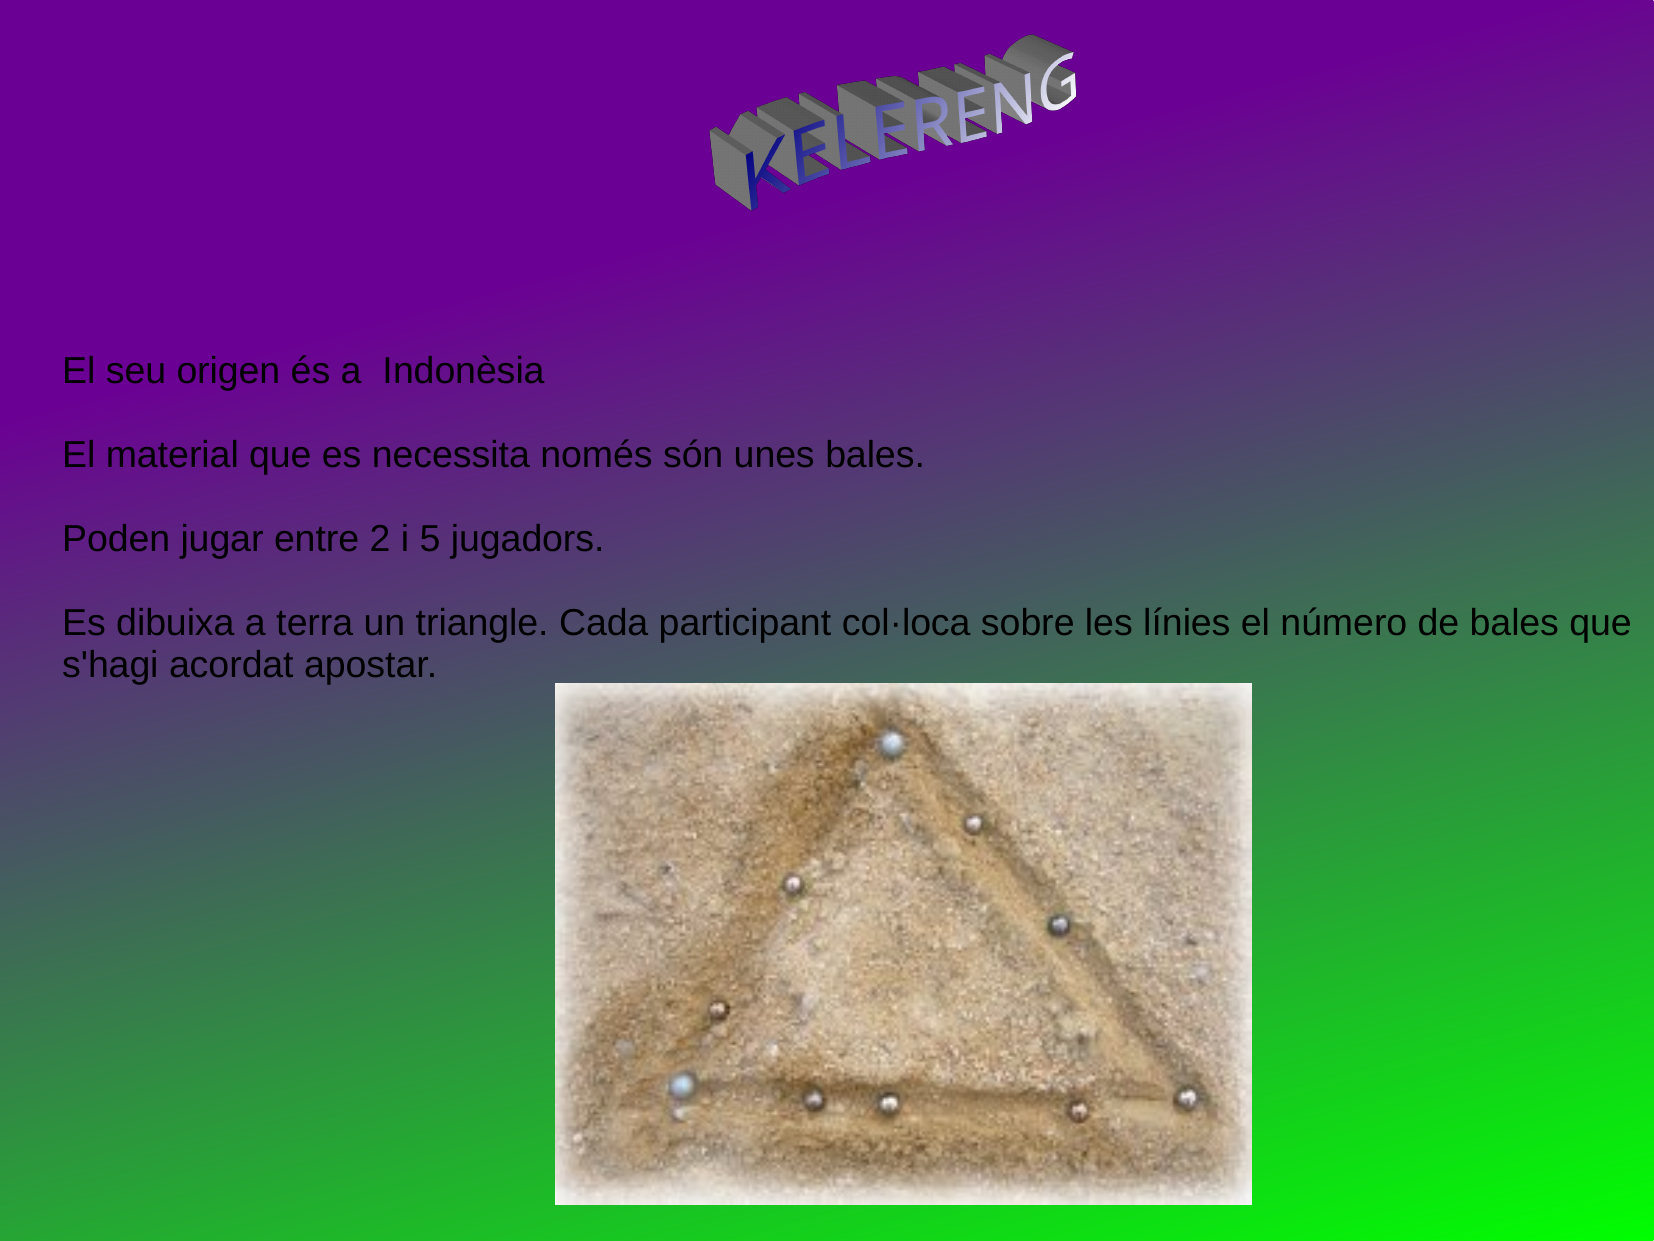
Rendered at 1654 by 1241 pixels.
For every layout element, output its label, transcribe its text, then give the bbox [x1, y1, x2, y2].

text_box El seu origen és a Indonèsia El material que es necessita només són unes bales. Poden jugar entre 2 i 5 jugadors. Es dibuixa a terra un triangle. Cada participant col·loca sobre les línies el número de bales que s'hagi acordat apostar. [47, 342, 1654, 778]
picture [555, 683, 1252, 1205]
